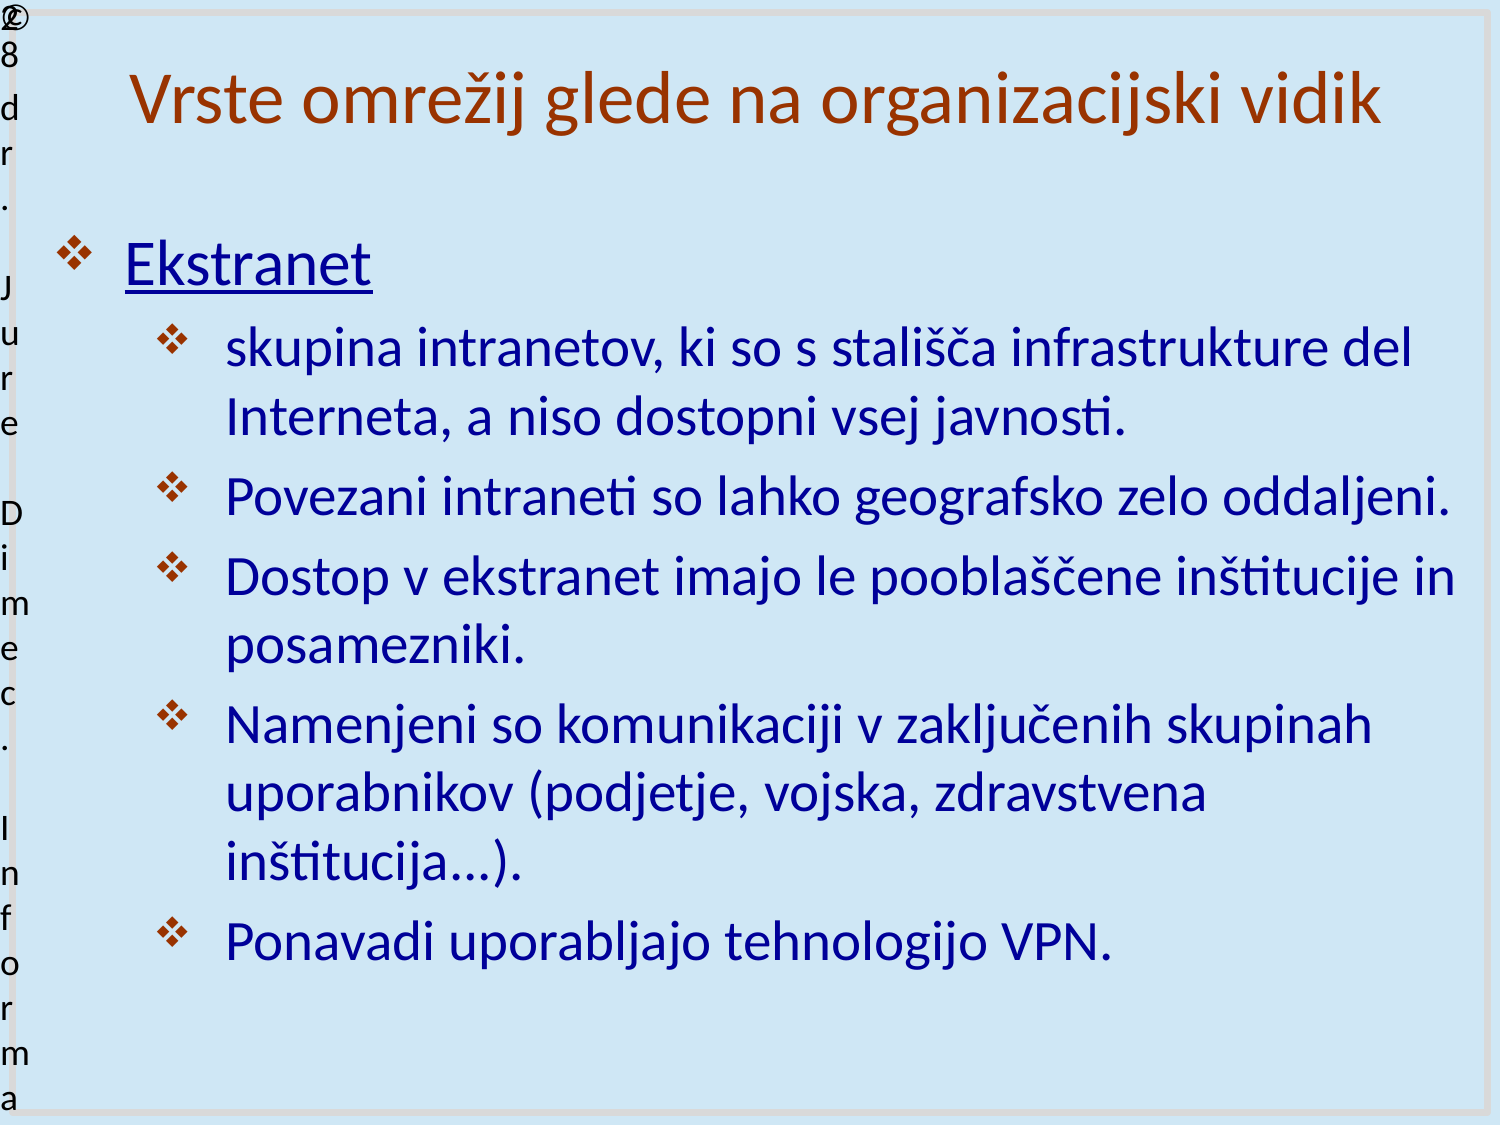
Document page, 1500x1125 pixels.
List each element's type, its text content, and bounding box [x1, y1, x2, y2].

list Ekstranet skupina intranetov, ki so s stališča infrastrukture del Interneta, a niso dostopni vsej javnosti. Povezani intraneti so lahko geografsko zelo oddaljeni. Dostop v ekstranet imajo le pooblaščene inštitucije in posamezniki. Namenjeni so komunikaciji v zaključenih skupinah uporabnikov (podjetje, vojska, zdravstvena inštitucija...). Ponavadi uporabljajo tehnologijo VPN. [37, 212, 1475, 1050]
title Vrste omrežij glede na organizacijski vidik [37, 37, 1475, 150]
